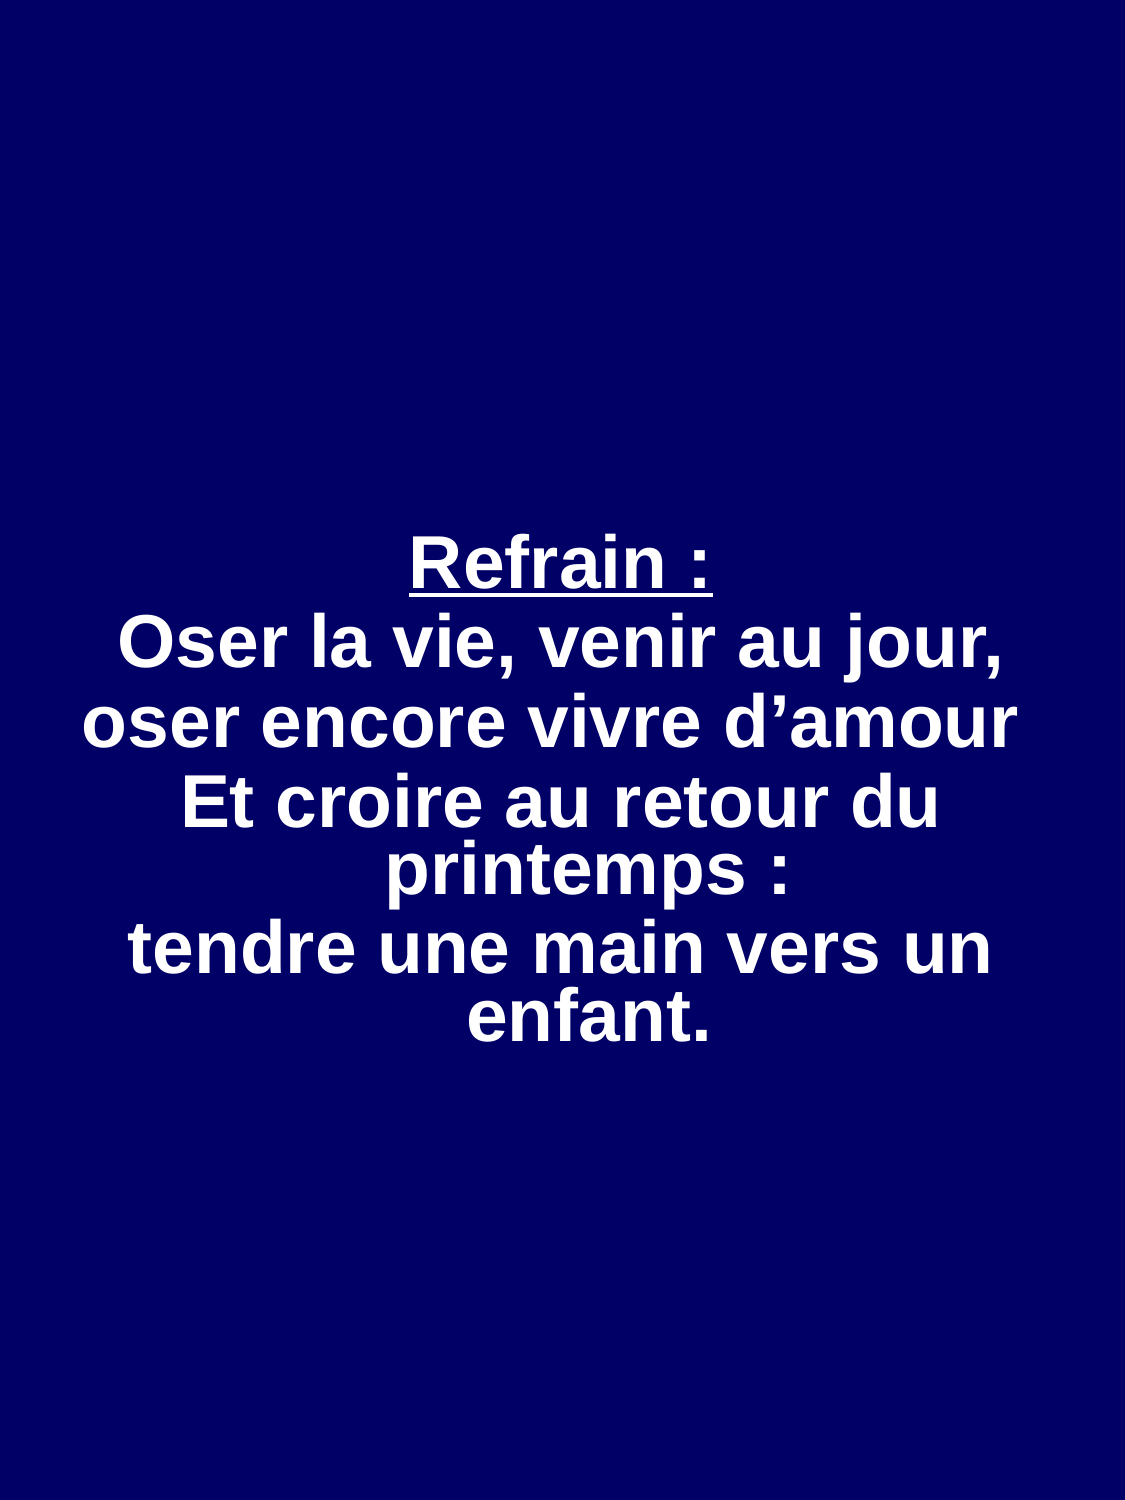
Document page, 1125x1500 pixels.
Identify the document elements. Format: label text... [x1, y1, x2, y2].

text_box Refrain : Oser la vie, venir au jour, oser encore vivre d’amour Et croire au retour du printemps : tendre une main vers un enfant. [11, 472, 1111, 1441]
